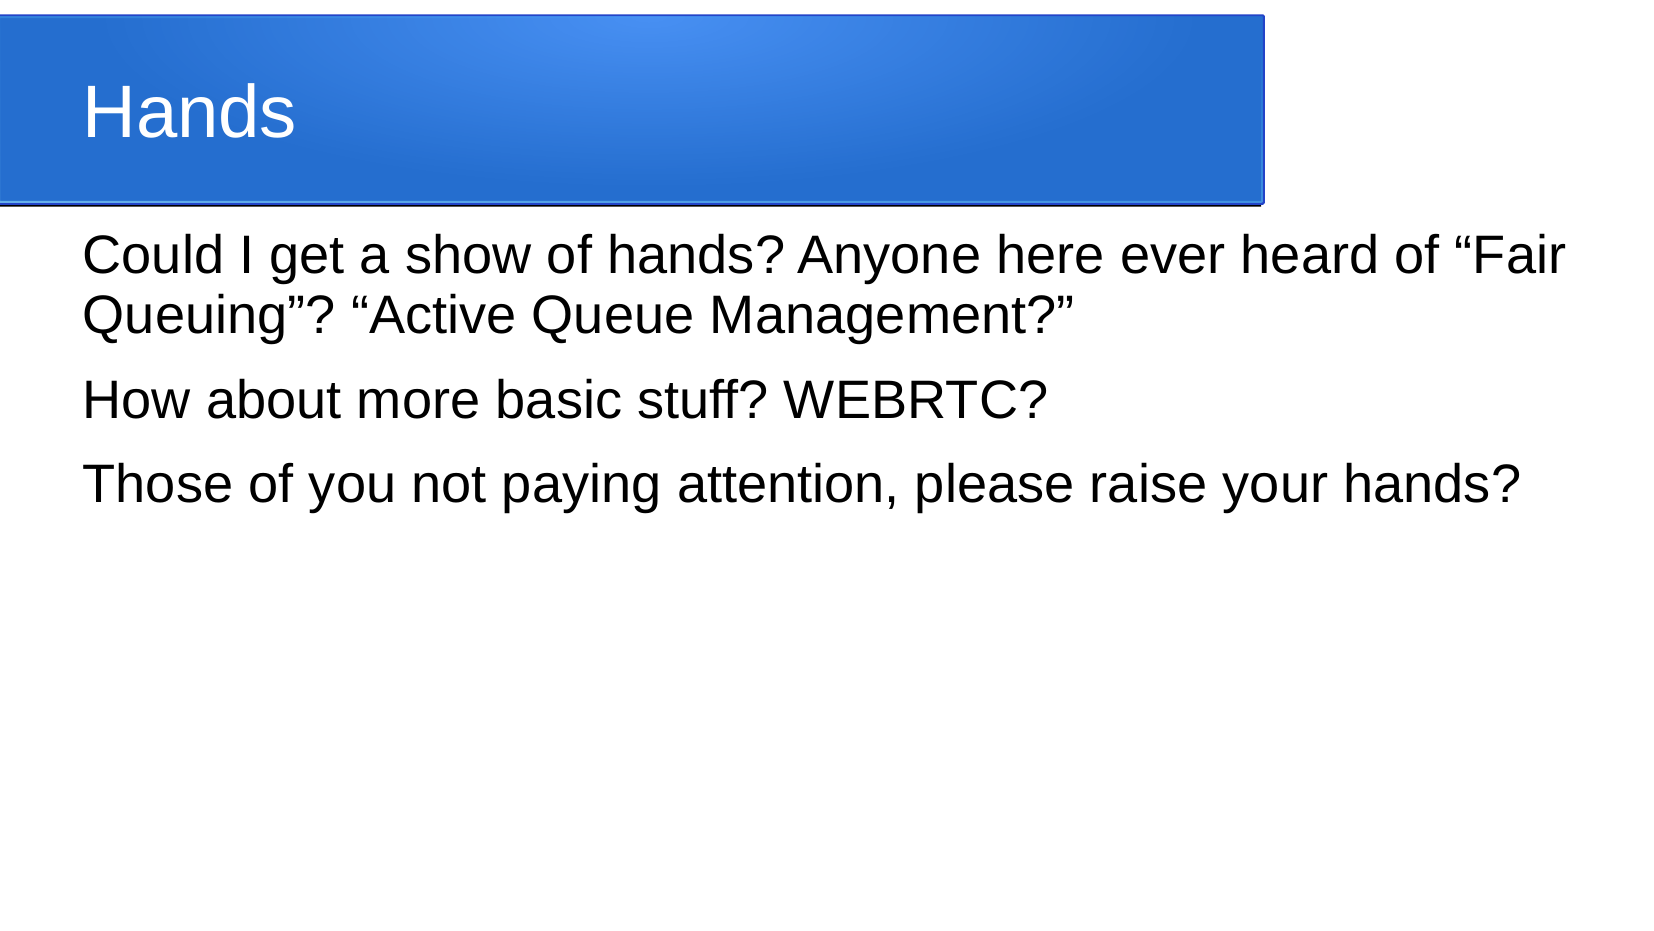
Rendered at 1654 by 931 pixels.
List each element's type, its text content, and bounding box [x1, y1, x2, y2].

list Could I get a show of hands? Anyone here ever heard of “Fair Queuing”? “Active Queue Management?” How about more basic stuff? WEBRTC? Those of you not paying attention, please raise your hands? [82, 224, 1571, 764]
title Hands [82, 35, 1235, 189]
